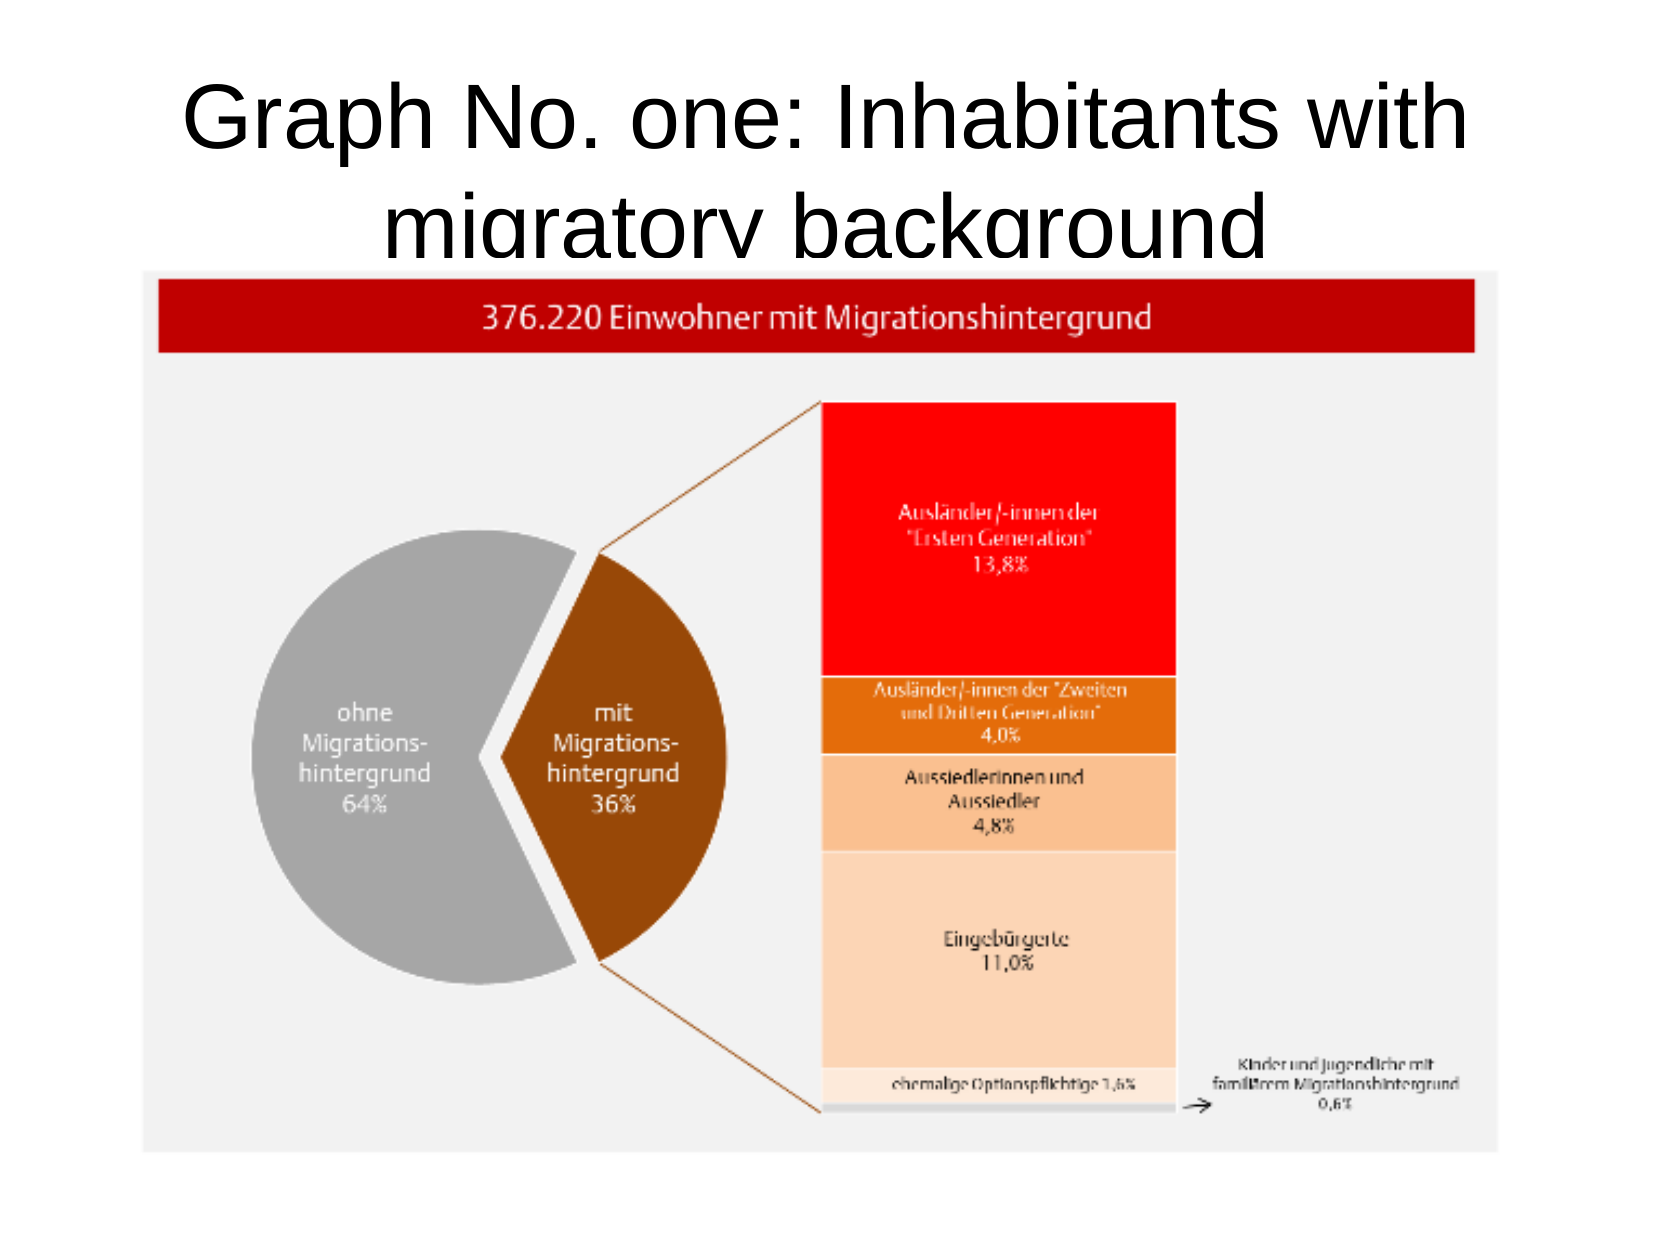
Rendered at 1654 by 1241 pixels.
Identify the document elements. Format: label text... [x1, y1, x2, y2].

picture [129, 258, 1512, 1170]
title Graph No. one: Inhabitants with migratory background [82, 49, 1571, 257]
